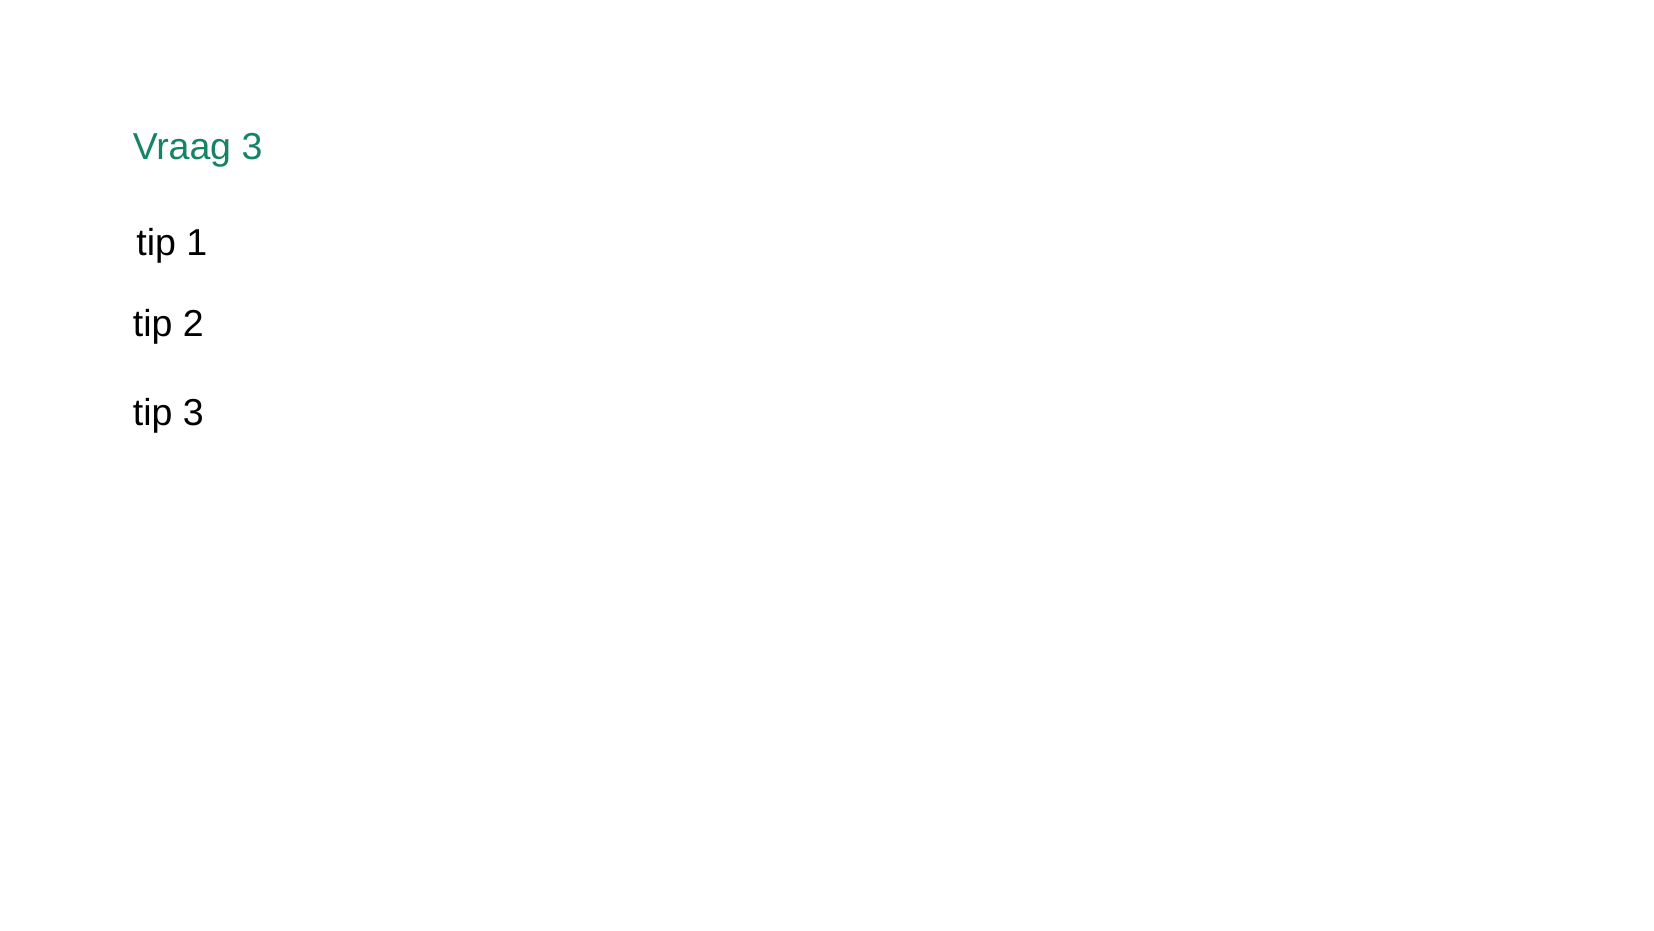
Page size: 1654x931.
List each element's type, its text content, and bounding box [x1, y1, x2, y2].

text_box tip 2 [118, 295, 502, 355]
text_box tip 3 [118, 383, 502, 443]
text_box Vraag 3 [118, 118, 502, 178]
text_box tip 1 [121, 214, 506, 274]
